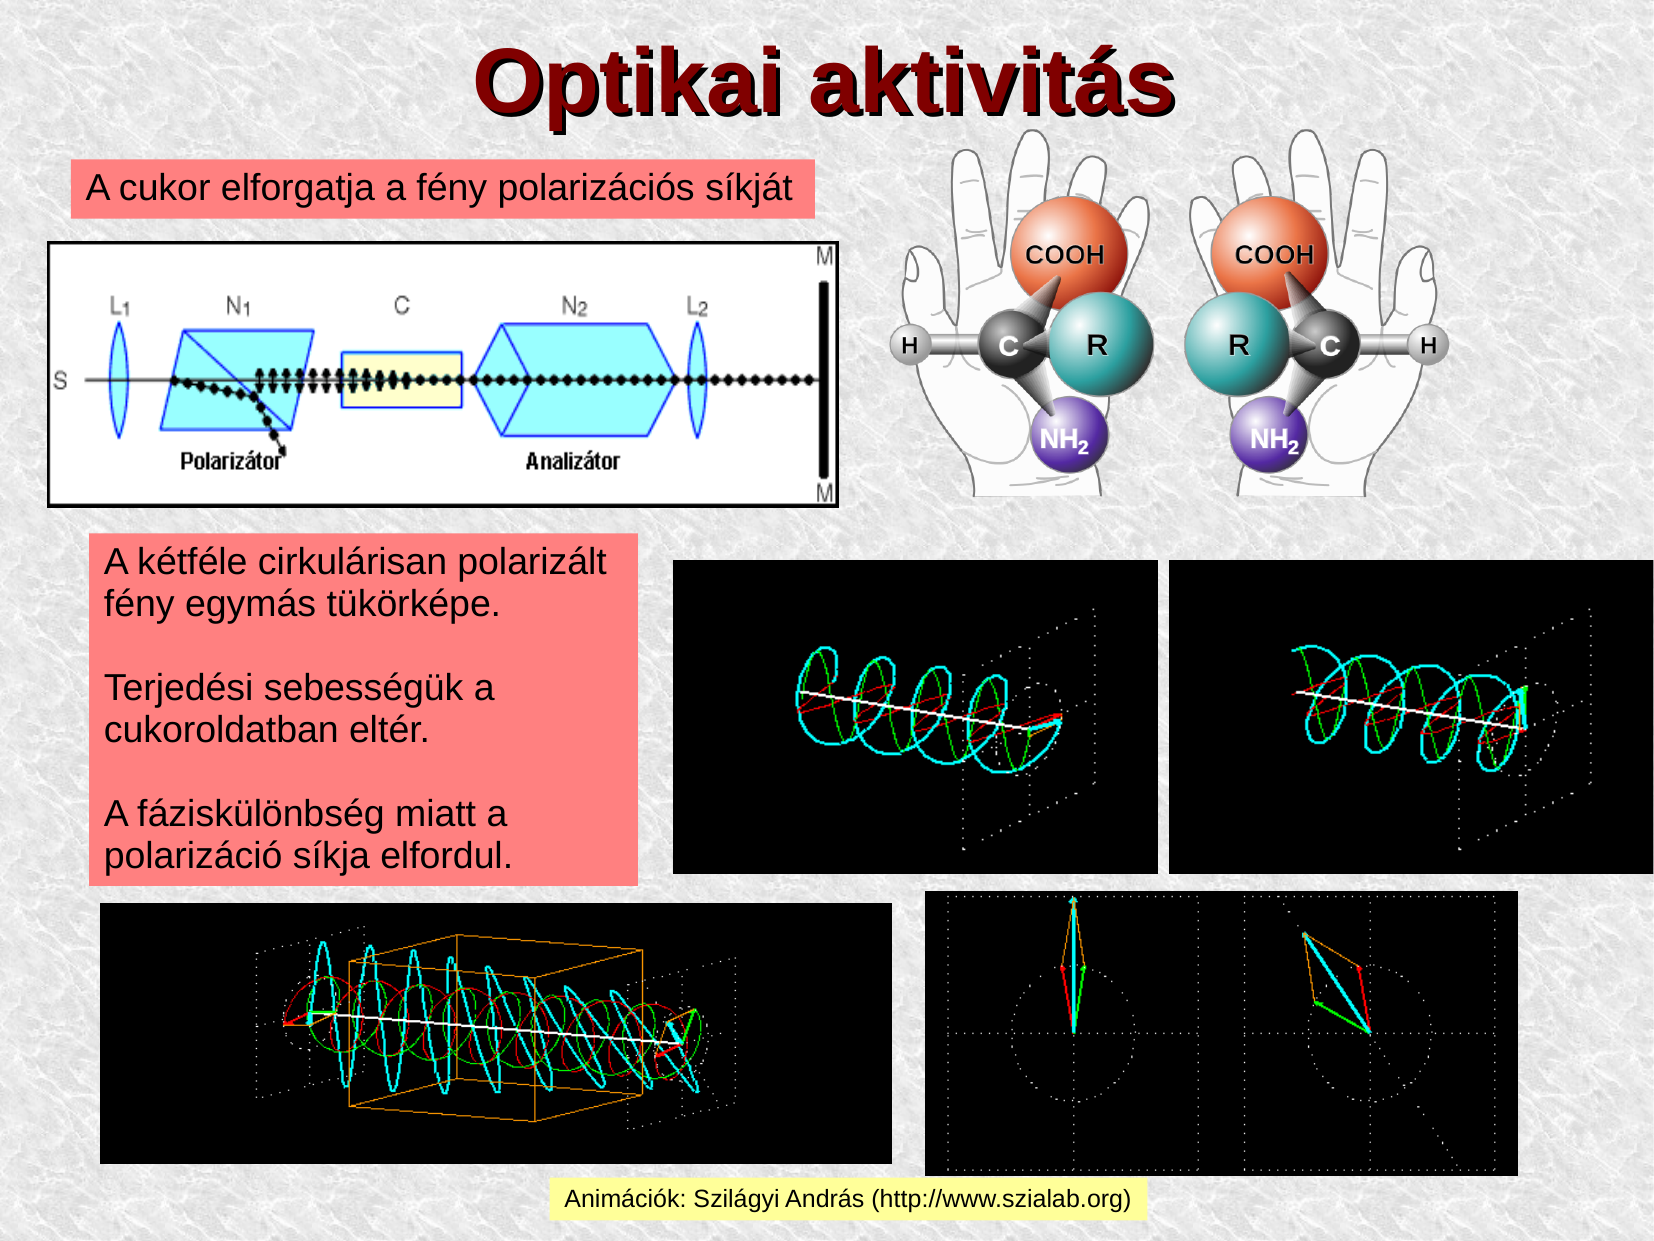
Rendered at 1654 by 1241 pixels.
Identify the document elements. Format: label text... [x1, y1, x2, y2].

text_box Animációk: Szilágyi András (http://www.szialab.org) [549, 1177, 1146, 1221]
text_box A cukor elforgatja a fény polarizációs síkját [70, 159, 815, 219]
text_box A kétféle cirkulárisan polarizált fény egymás tükörképe. Terjedési sebességük a cukoroldatban eltér. A fáziskülönbség miatt a polarizáció síkja elfordul. [89, 533, 638, 886]
title Optikai aktivitás [79, 10, 1569, 151]
picture [0, 0, 1654, 1241]
